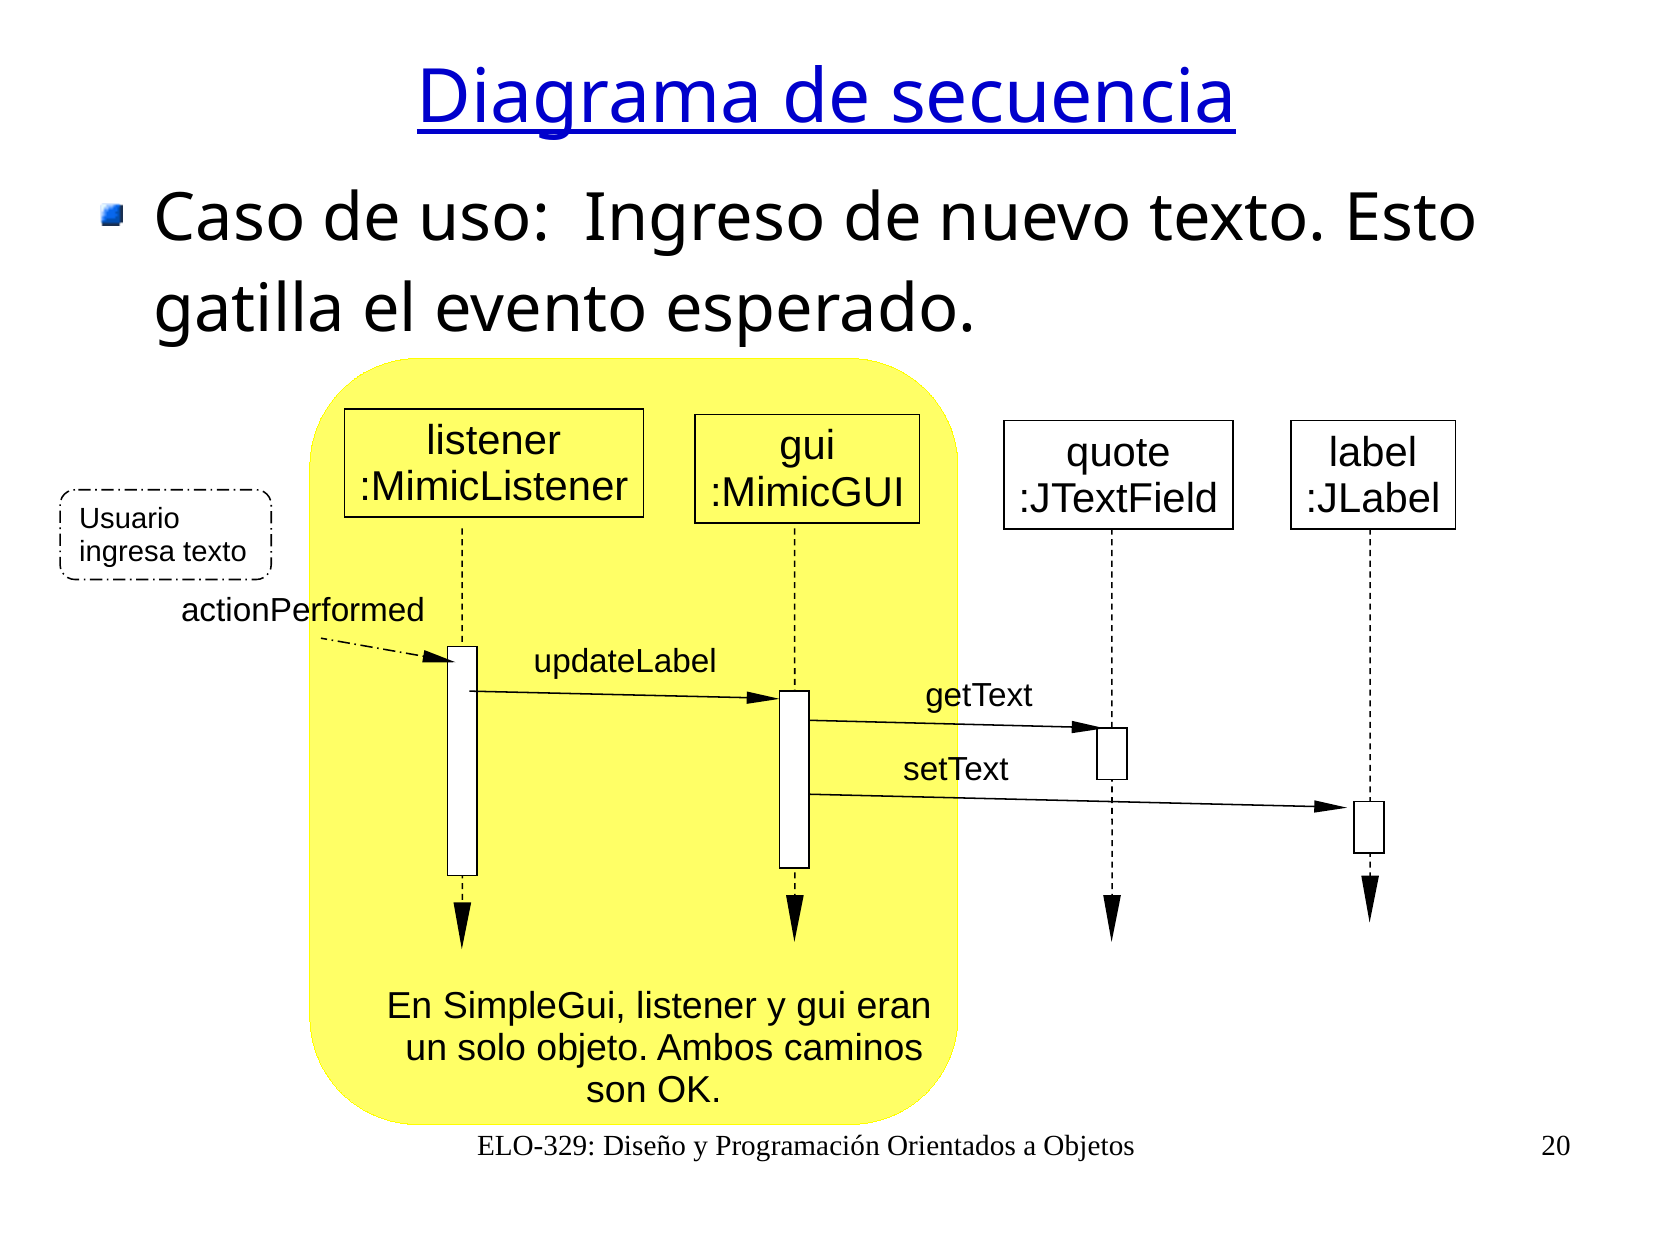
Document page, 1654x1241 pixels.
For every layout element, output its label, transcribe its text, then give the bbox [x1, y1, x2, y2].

text_box listener :MimicListener [344, 408, 644, 518]
text_box [1354, 801, 1384, 854]
list Caso de uso: Ingreso de nuevo texto. Esto gatilla el evento esperado. [82, 169, 1571, 380]
text_box setText [888, 742, 1024, 795]
title Diagrama de secuencia [82, 43, 1571, 145]
text_box [1097, 727, 1127, 780]
text_box [309, 380, 958, 1114]
text_box actionPerformed [166, 583, 441, 636]
text_box updateLabel [519, 634, 732, 688]
text_box label :JLabel [1290, 420, 1456, 530]
text_box En SimpleGui, listener y gui eran un solo objeto. Ambos caminos son OK. [371, 977, 947, 1132]
text_box getText [910, 668, 1048, 722]
text_box quote :JTextField [1003, 420, 1234, 530]
text_box gui :MimicGUI [695, 414, 920, 524]
text_box Usuario ingresa texto [60, 489, 272, 580]
